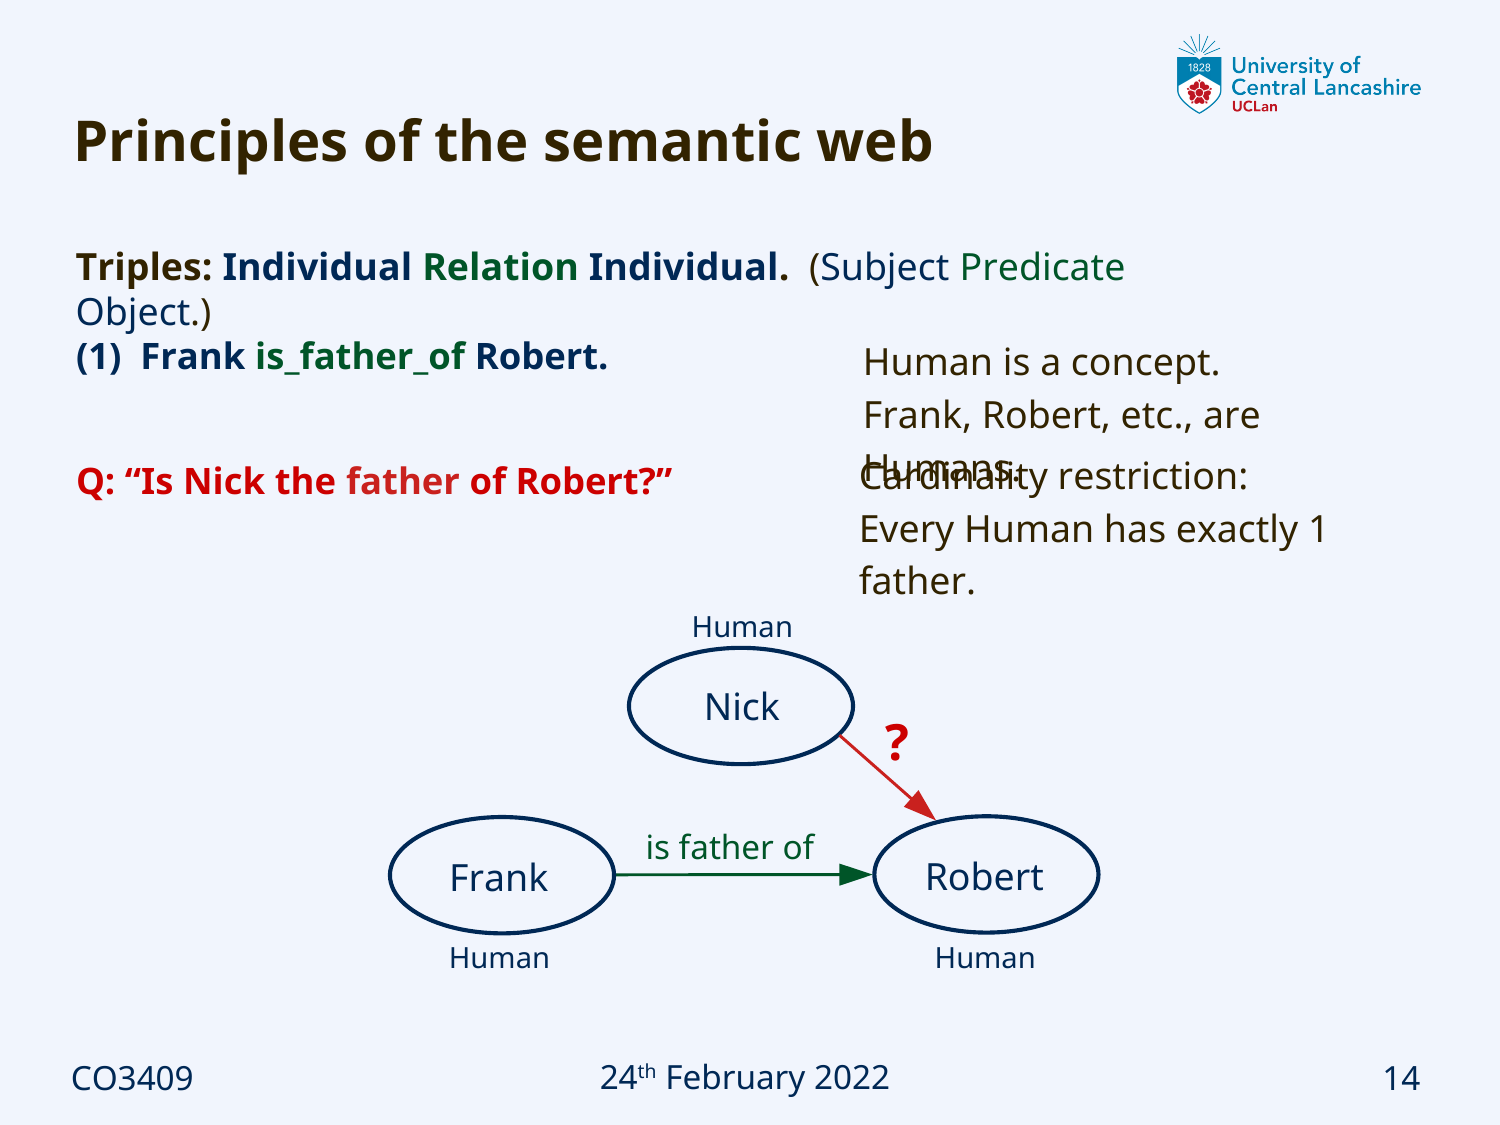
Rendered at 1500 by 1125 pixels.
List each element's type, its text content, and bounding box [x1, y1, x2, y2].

text_box Robert [900, 845, 1069, 906]
text_box (1) Frank is_father_of Robert. Q: “Is Nick the father of Robert?” [61, 318, 921, 727]
text_box Human is a concept. Frank, Robert, etc., are Humans. [848, 323, 1435, 444]
text_box Human [892, 931, 1078, 982]
picture [1177, 34, 1421, 93]
text_box is father of [570, 818, 890, 874]
text_box ? [833, 703, 961, 778]
title Principles of the semantic web [58, 93, 1475, 186]
text_box Frank [414, 846, 583, 906]
text_box Triples: Individual Relation Individual. (Subject Predicate Object.) [60, 235, 1266, 325]
text_box Human [650, 600, 835, 651]
text_box (1) Frank is_father_of Robert. Q: “Is Nick the father of Robert?” [632, 651, 843, 727]
text_box Human [407, 931, 592, 982]
text_box Cardinality restriction: Every Human has exactly 1 father. [843, 437, 1461, 725]
text_box Nick [657, 675, 826, 736]
